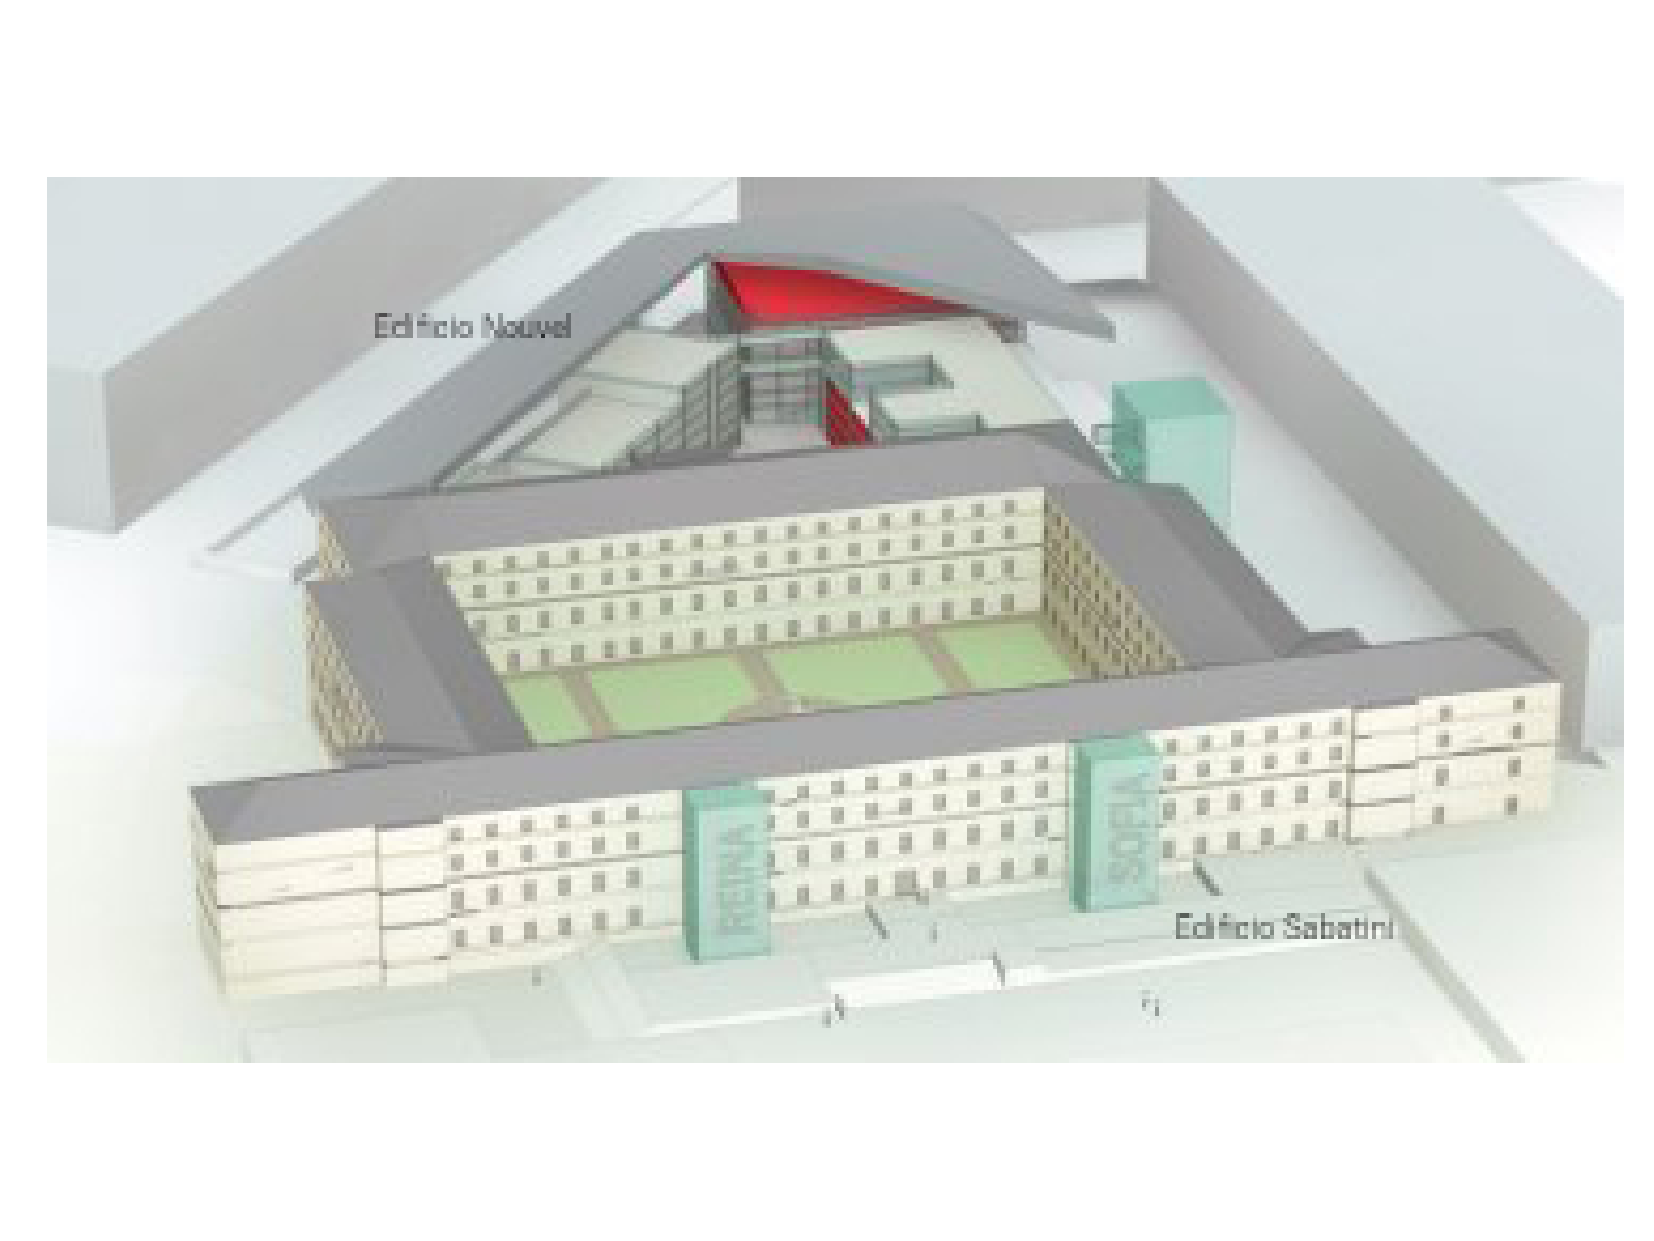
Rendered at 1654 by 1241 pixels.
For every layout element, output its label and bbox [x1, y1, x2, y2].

picture [47, 177, 1624, 1063]
